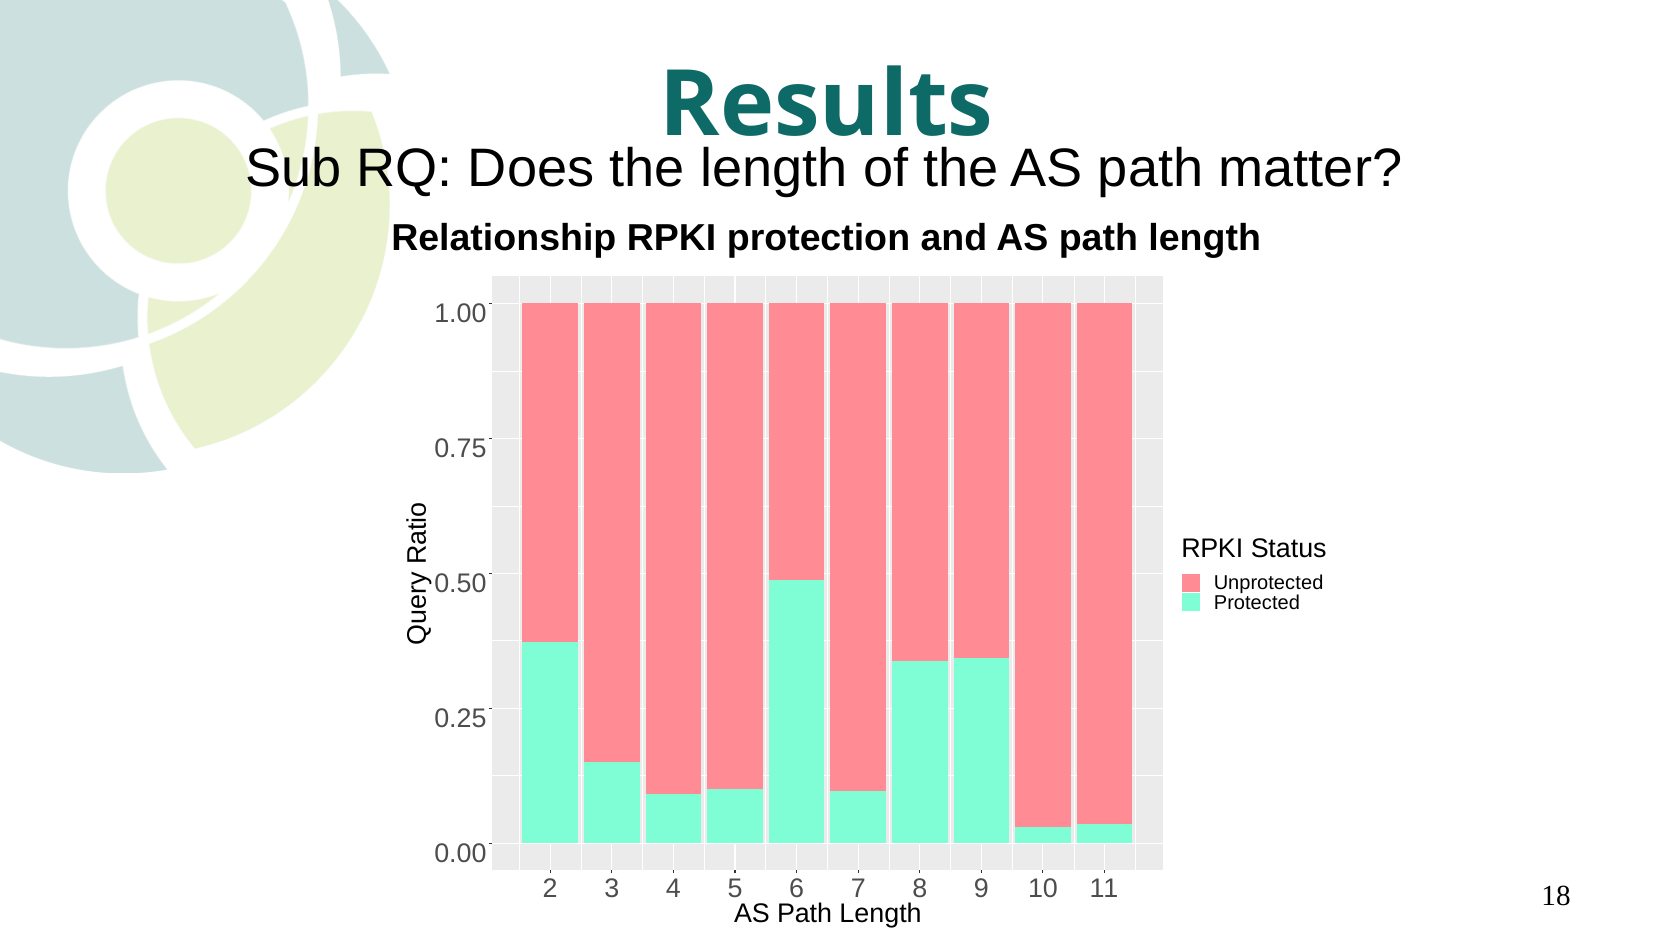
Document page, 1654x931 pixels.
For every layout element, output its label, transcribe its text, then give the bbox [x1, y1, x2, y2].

text_box Relationship RPKI protection and AS path length [372, 209, 1282, 309]
title Results [82, 37, 1571, 193]
picture [406, 275, 1328, 931]
text_box Sub RQ: Does the length of the AS path matter? [230, 129, 1426, 206]
